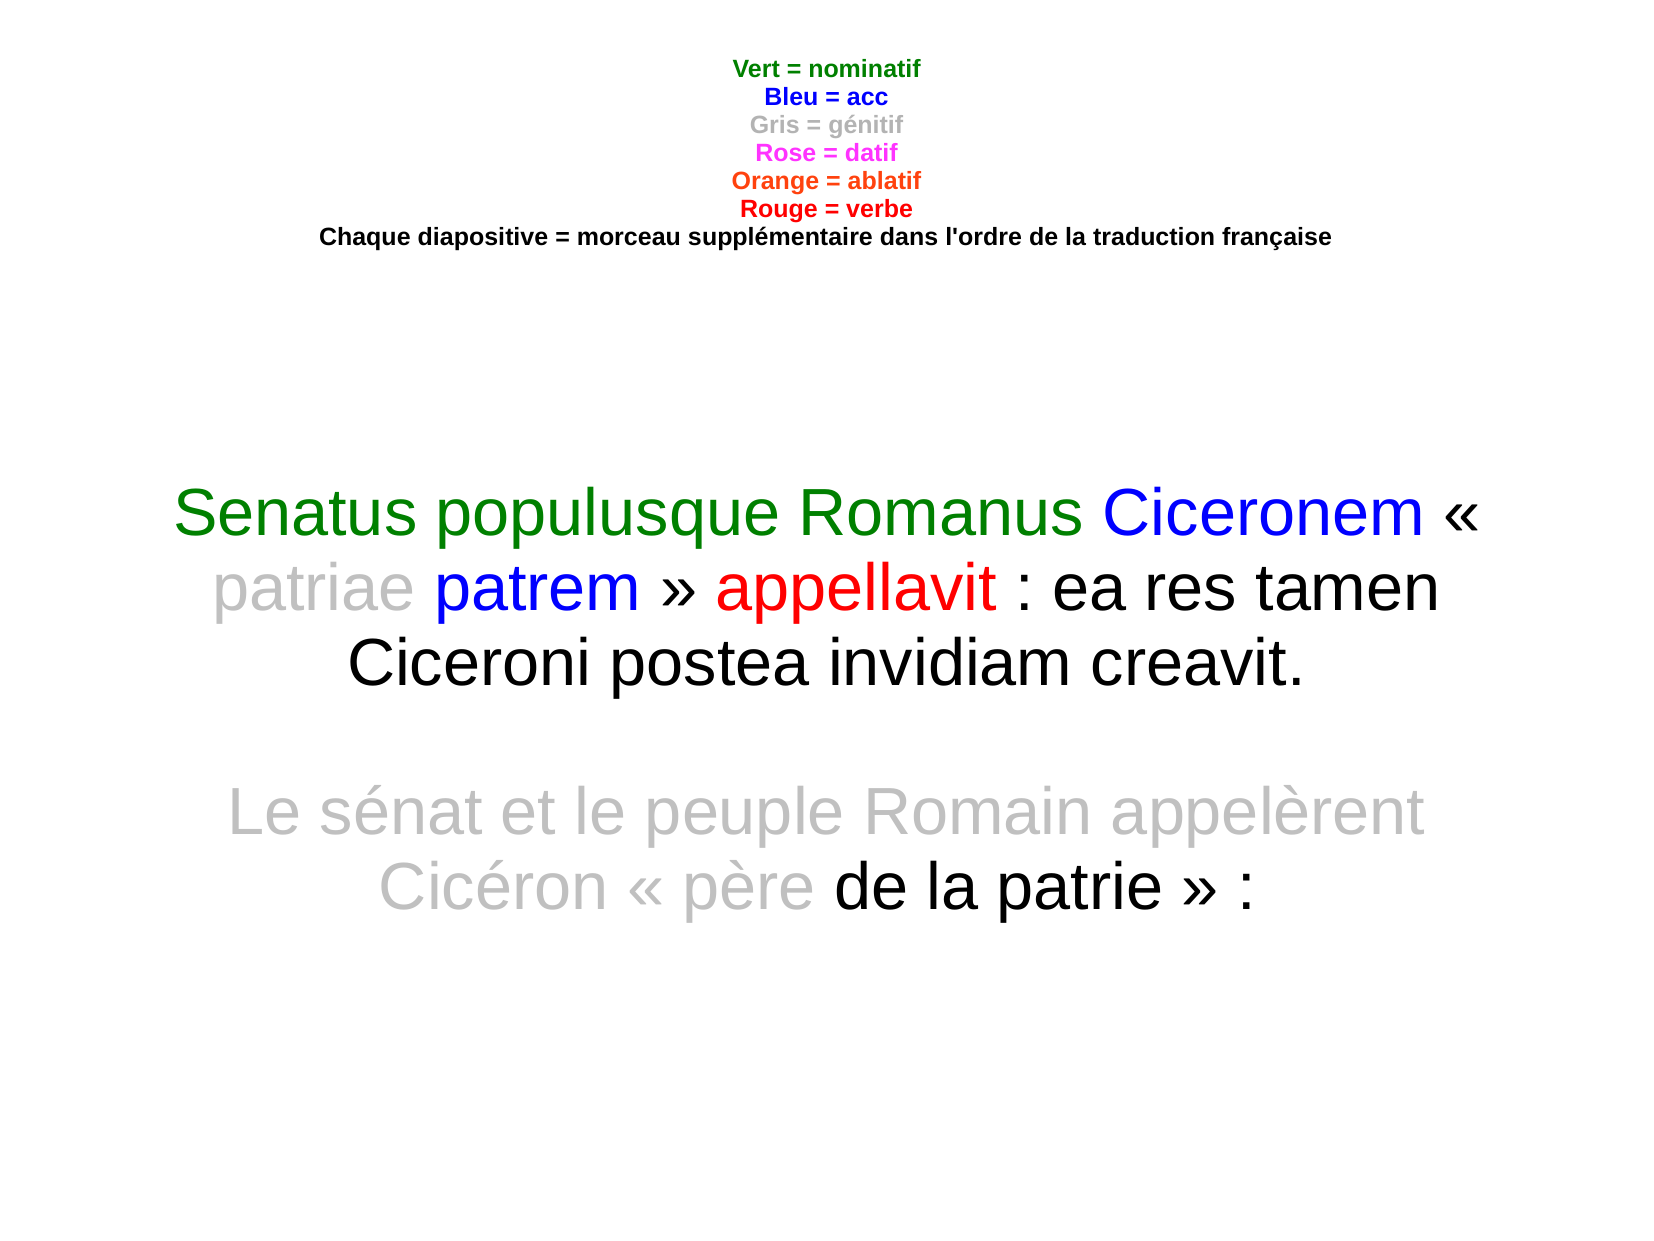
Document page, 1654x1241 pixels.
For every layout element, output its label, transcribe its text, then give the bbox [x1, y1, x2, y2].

title Vert = nominatif Bleu = acc Gris = génitif Rose = datif Orange = ablatif Rouge = verbe Chaque diapositive = morceau supplémentaire dans l'ordre de la traduction française [82, 49, 1571, 257]
subtitle Senatus populusque Romanus Ciceronem « patriae patrem » appellavit : ea res tamen Ciceroni postea invidiam creavit. Le sénat et le peuple Romain appelèrent Cicéron « père de la patrie » : [82, 290, 1571, 1109]
